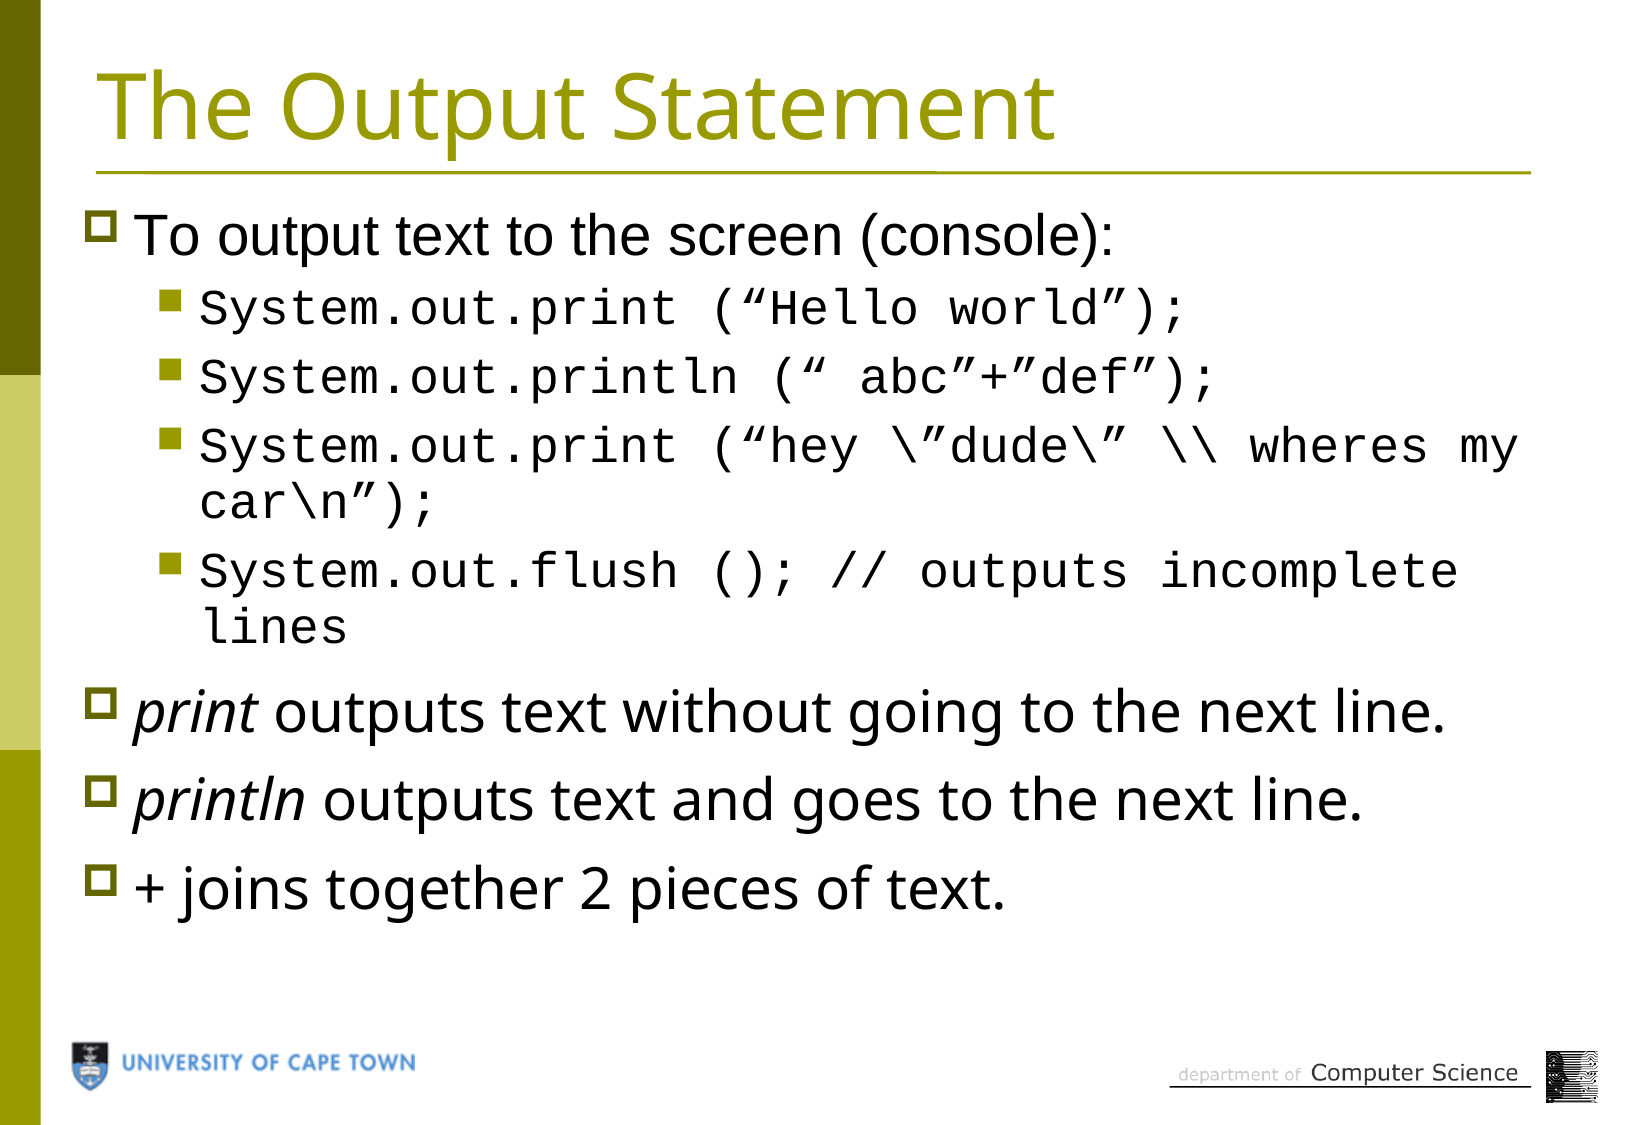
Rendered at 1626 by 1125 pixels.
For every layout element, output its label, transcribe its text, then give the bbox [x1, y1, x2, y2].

title The Output Statement [81, 37, 1543, 180]
text_box To output text to the screen (console): System.out.print (“Hello world”); System.out.println (“ abc”+”def”); System.out.print (“hey \”dude\” \\ wheres my car\n”); System.out.flush (); // outputs incomplete lines print outputs text without going to the next line. println outputs text and goes to the next line. + joins together 2 pieces of text. [81, 196, 1543, 996]
picture [61, 1024, 415, 1103]
picture [1546, 1051, 1598, 1103]
picture [1169, 1043, 1532, 1091]
